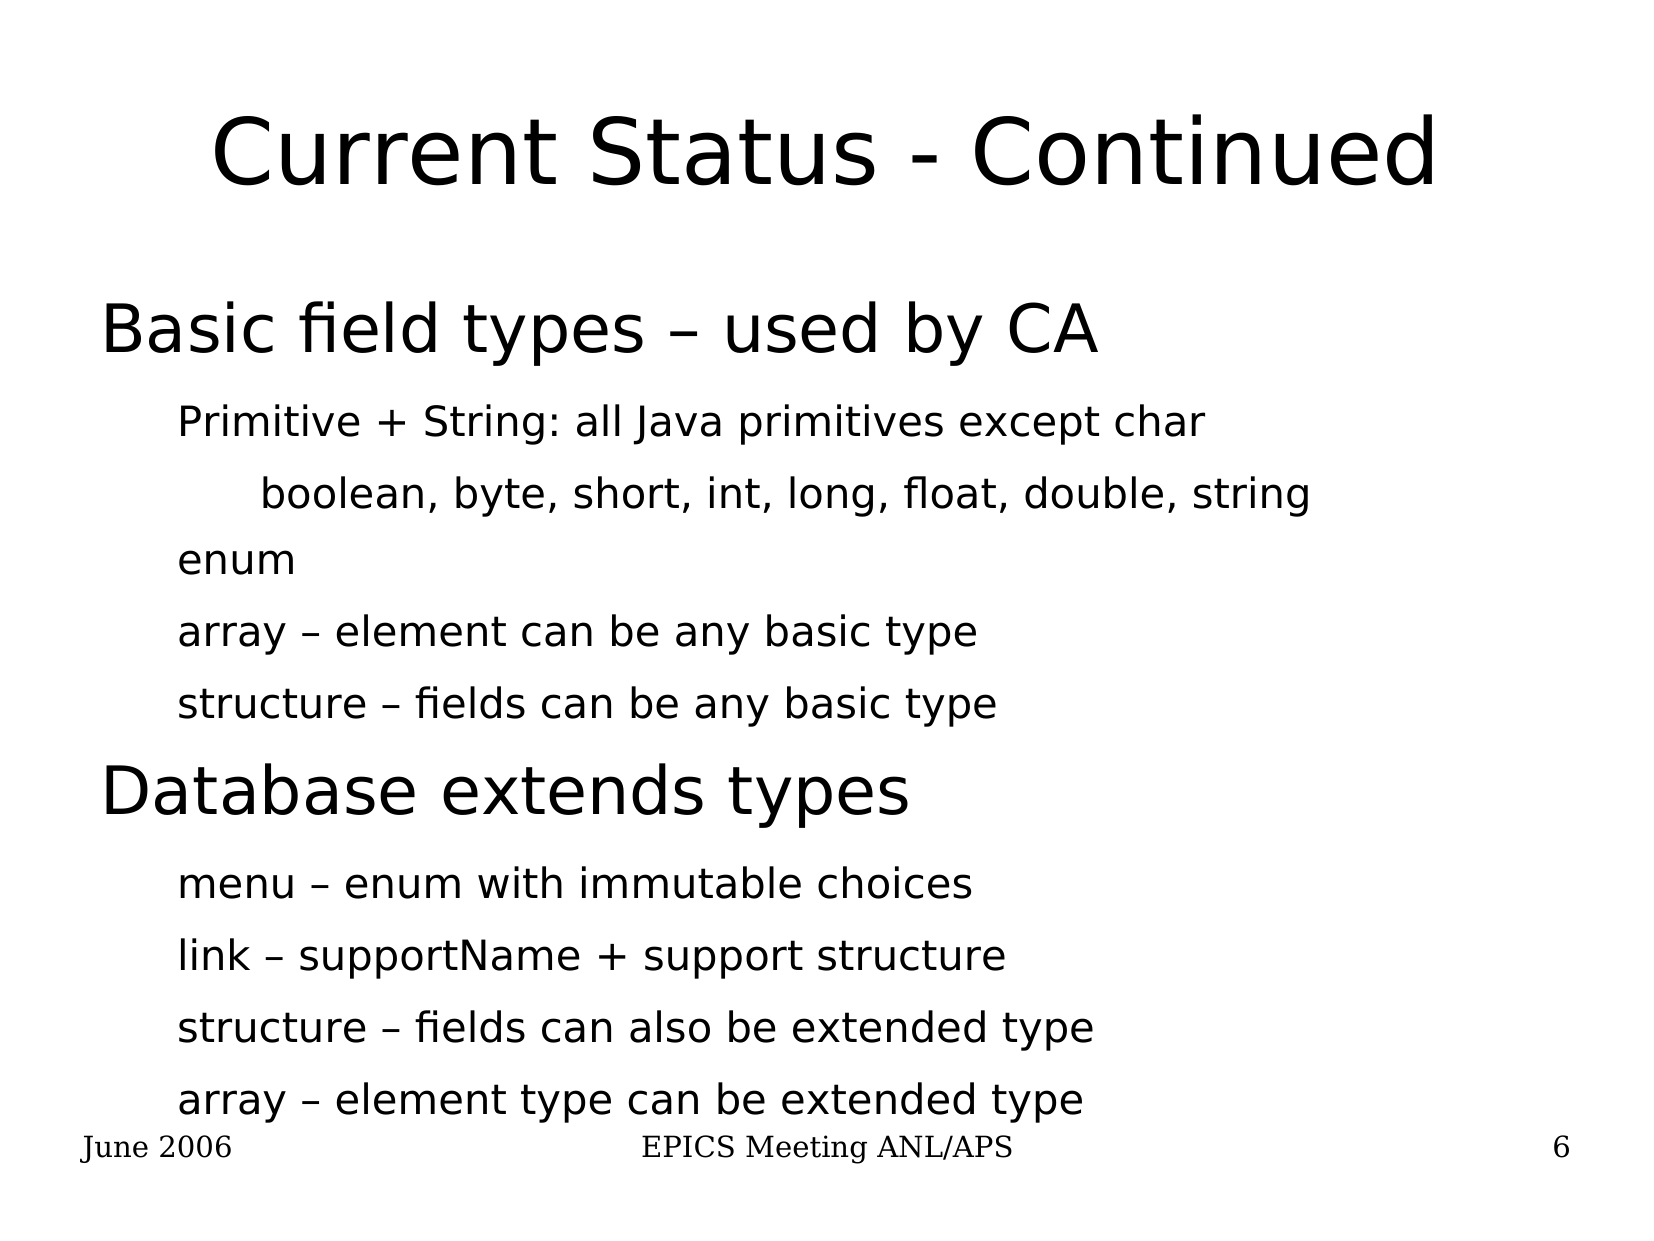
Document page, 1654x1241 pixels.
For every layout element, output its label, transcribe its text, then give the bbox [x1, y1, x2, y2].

list Basic field types – used by CA Primitive + String: all Java primitives except char boolean, byte, short, int, long, float, double, string enum array – element can be any basic type structure – fields can be any basic type Database extends types menu – enum with immutable choices link – supportName + support structure structure – fields can also be extended type array – element type can be extended type [82, 290, 1571, 1125]
title Current Status - Continued [82, 49, 1571, 257]
